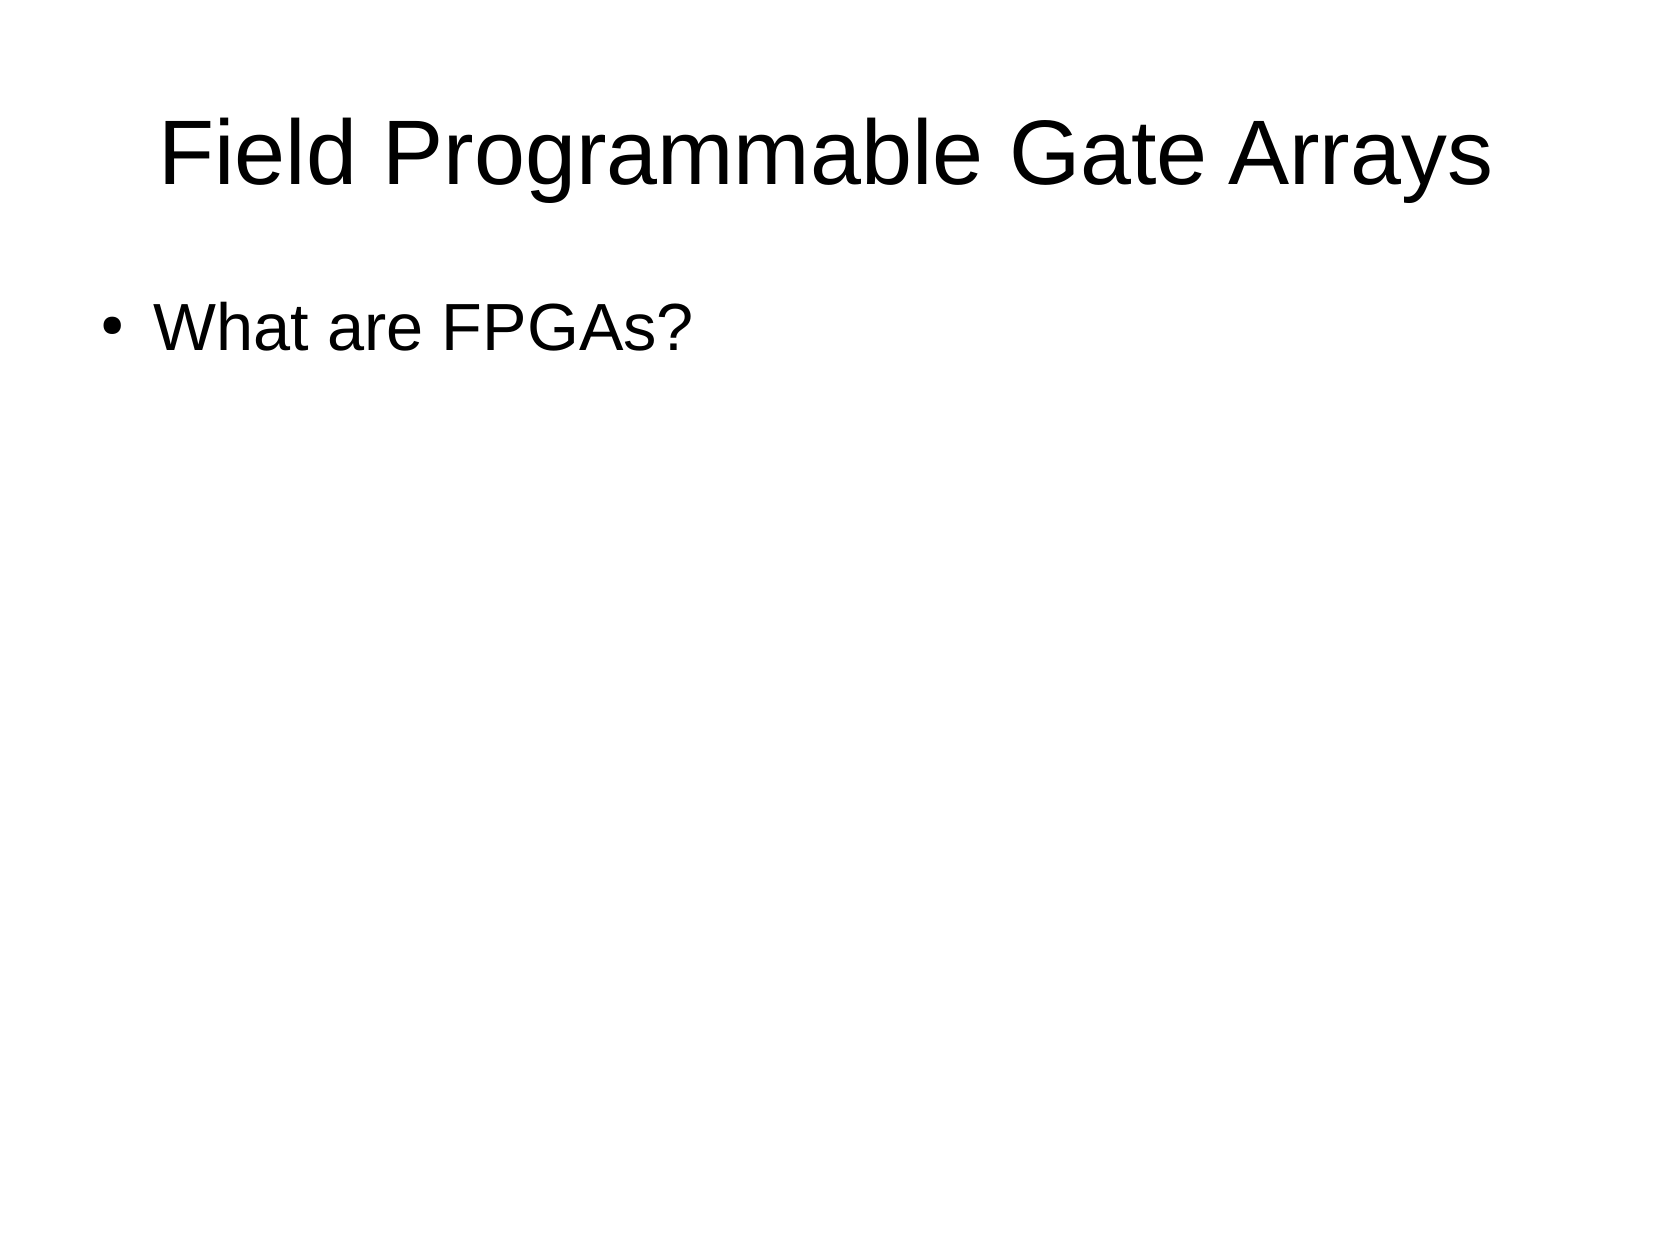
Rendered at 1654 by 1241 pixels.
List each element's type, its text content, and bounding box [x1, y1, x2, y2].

title Field Programmable Gate Arrays [82, 49, 1571, 257]
list What are FPGAs? [82, 290, 1538, 1010]
